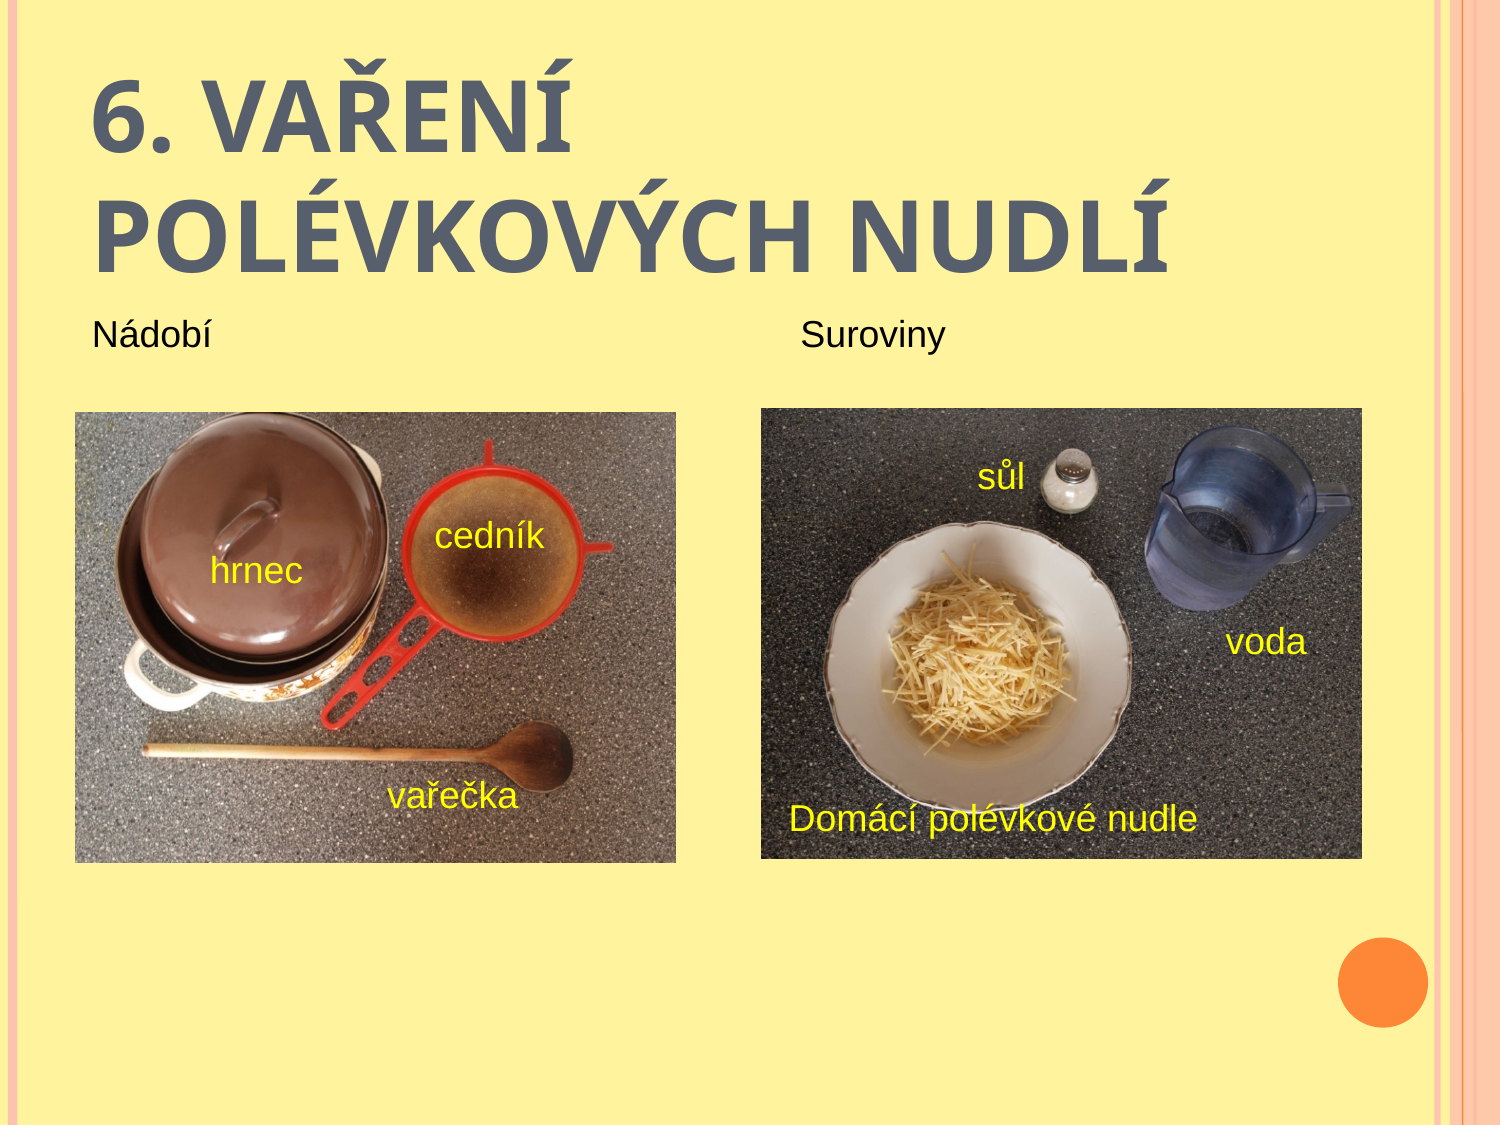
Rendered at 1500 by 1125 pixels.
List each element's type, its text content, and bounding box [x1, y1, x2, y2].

text_box vařečka [372, 763, 535, 824]
text_box Suroviny [785, 302, 964, 364]
picture [75, 412, 676, 863]
picture [761, 408, 1362, 859]
text_box cedník [419, 503, 561, 565]
text_box hrnec [194, 538, 320, 600]
text_box Nádobí [76, 302, 229, 364]
text_box Domácí polévkové nudle [773, 786, 1219, 848]
text_box voda [1210, 609, 1323, 671]
text_box sůl [962, 444, 1042, 505]
title 6. VAŘENÍ POLÉVKOVÝCH NUDLÍ [75, 45, 1300, 233]
